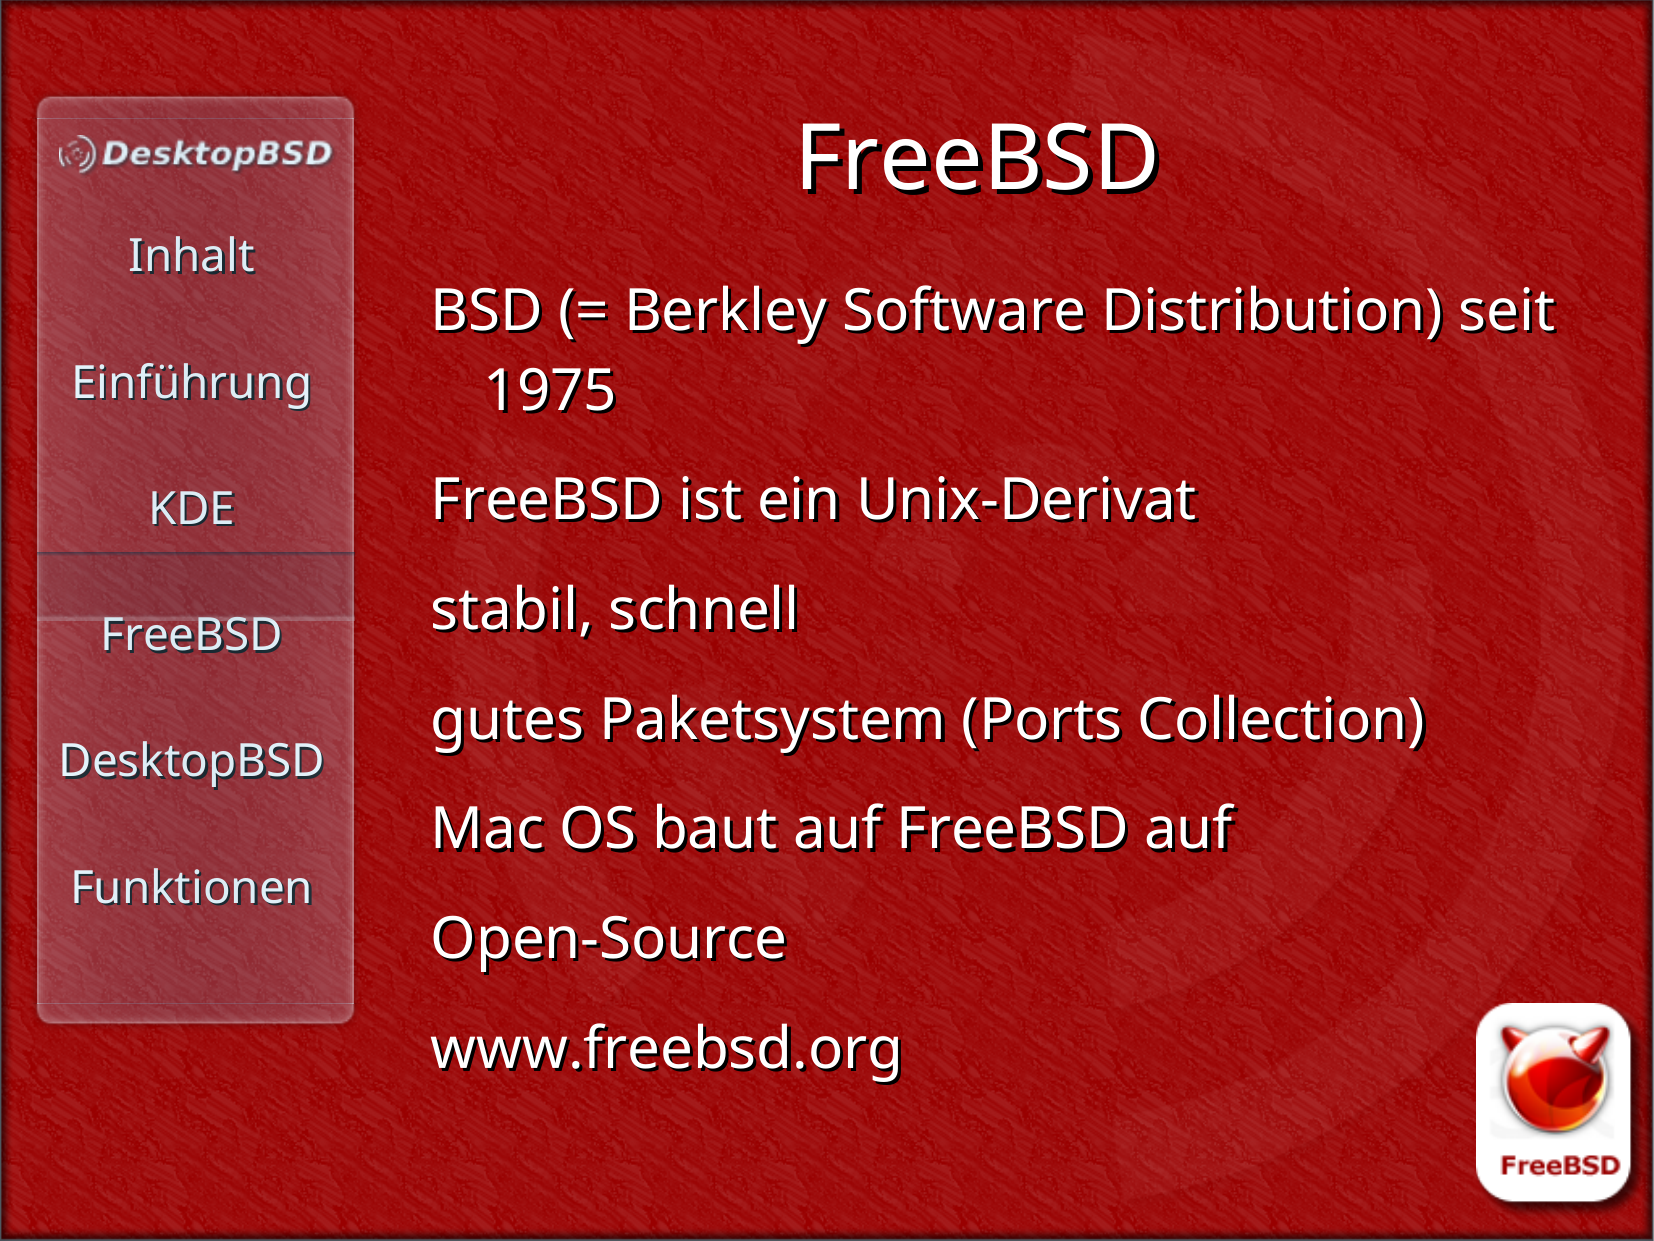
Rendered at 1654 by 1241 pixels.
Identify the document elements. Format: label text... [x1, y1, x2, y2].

list BSD (= Berkley Software Distribution) seit 1975 FreeBSD ist ein Unix-Derivat stabil, schnell gutes Paketsystem (Ports Collection) Mac OS baut auf FreeBSD auf Open-Source www.freebsd.org [413, 267, 1595, 1086]
title FreeBSD [383, 49, 1571, 257]
picture [0, 0, 1654, 1241]
